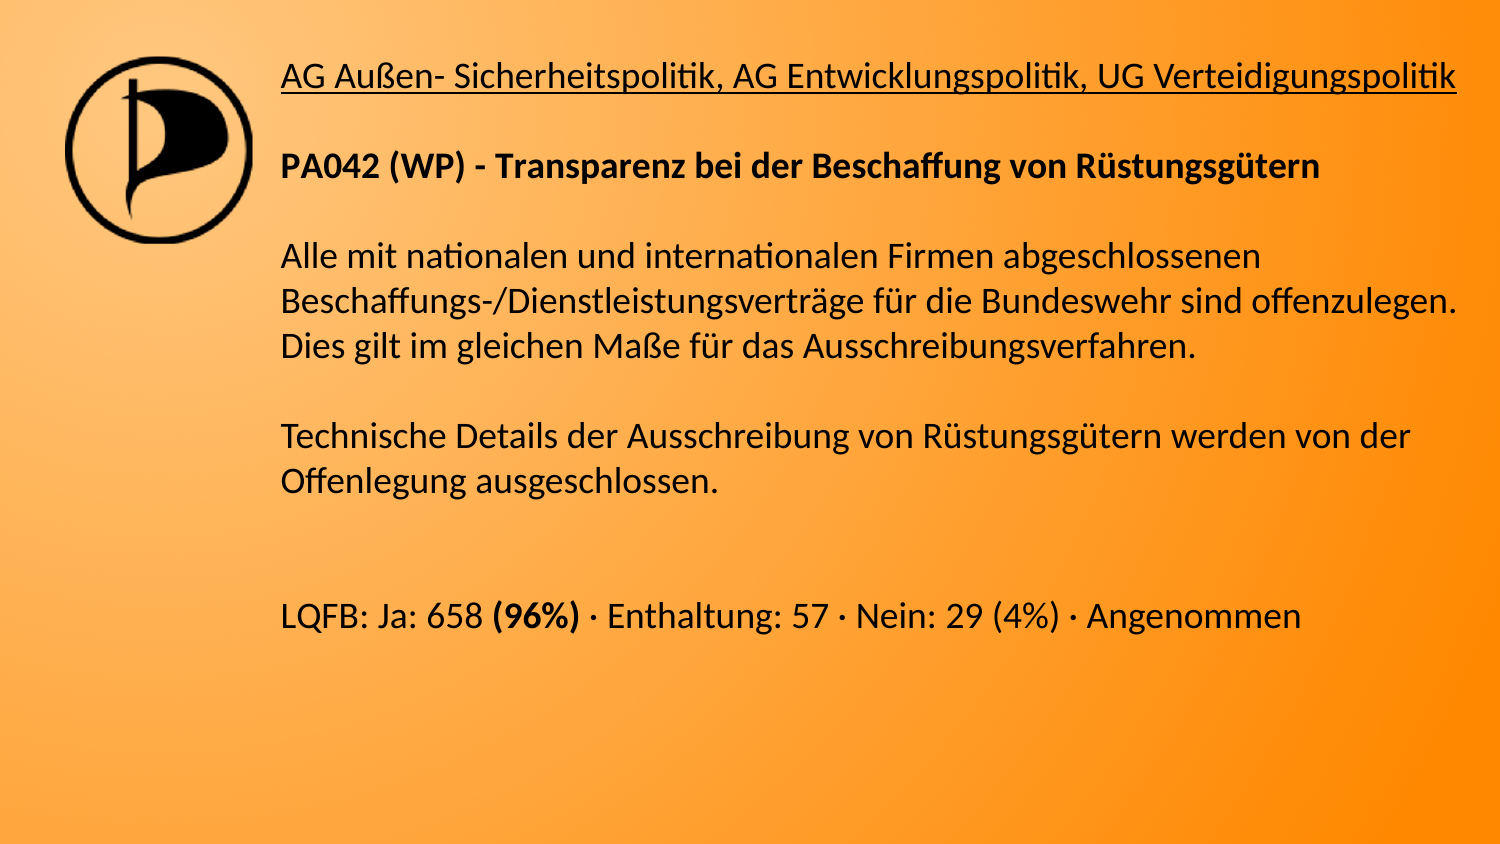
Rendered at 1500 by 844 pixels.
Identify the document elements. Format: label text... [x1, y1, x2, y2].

picture [0, 0, 1500, 844]
text_box AG Außen- Sicherheitspolitik, AG Entwicklungspolitik, UG Verteidigungspolitik PA042 (WP) - Transparenz bei der Beschaffung von Rüstungsgütern Alle mit nationalen und internationalen Firmen abgeschlossenen Beschaffungs-/Dienstleistungsverträge für die Bundeswehr sind offenzulegen. Dies gilt im gleichen Maße für das Ausschreibungsverfahren. Technische Details der Ausschreibung von Rüstungsgütern werden von der Offenlegung ausgeschlossen. LQFB: Ja: 658 (96%) · Enthaltung: 57 · Nein: 29 (4%) · Angenommen [265, 43, 1500, 844]
